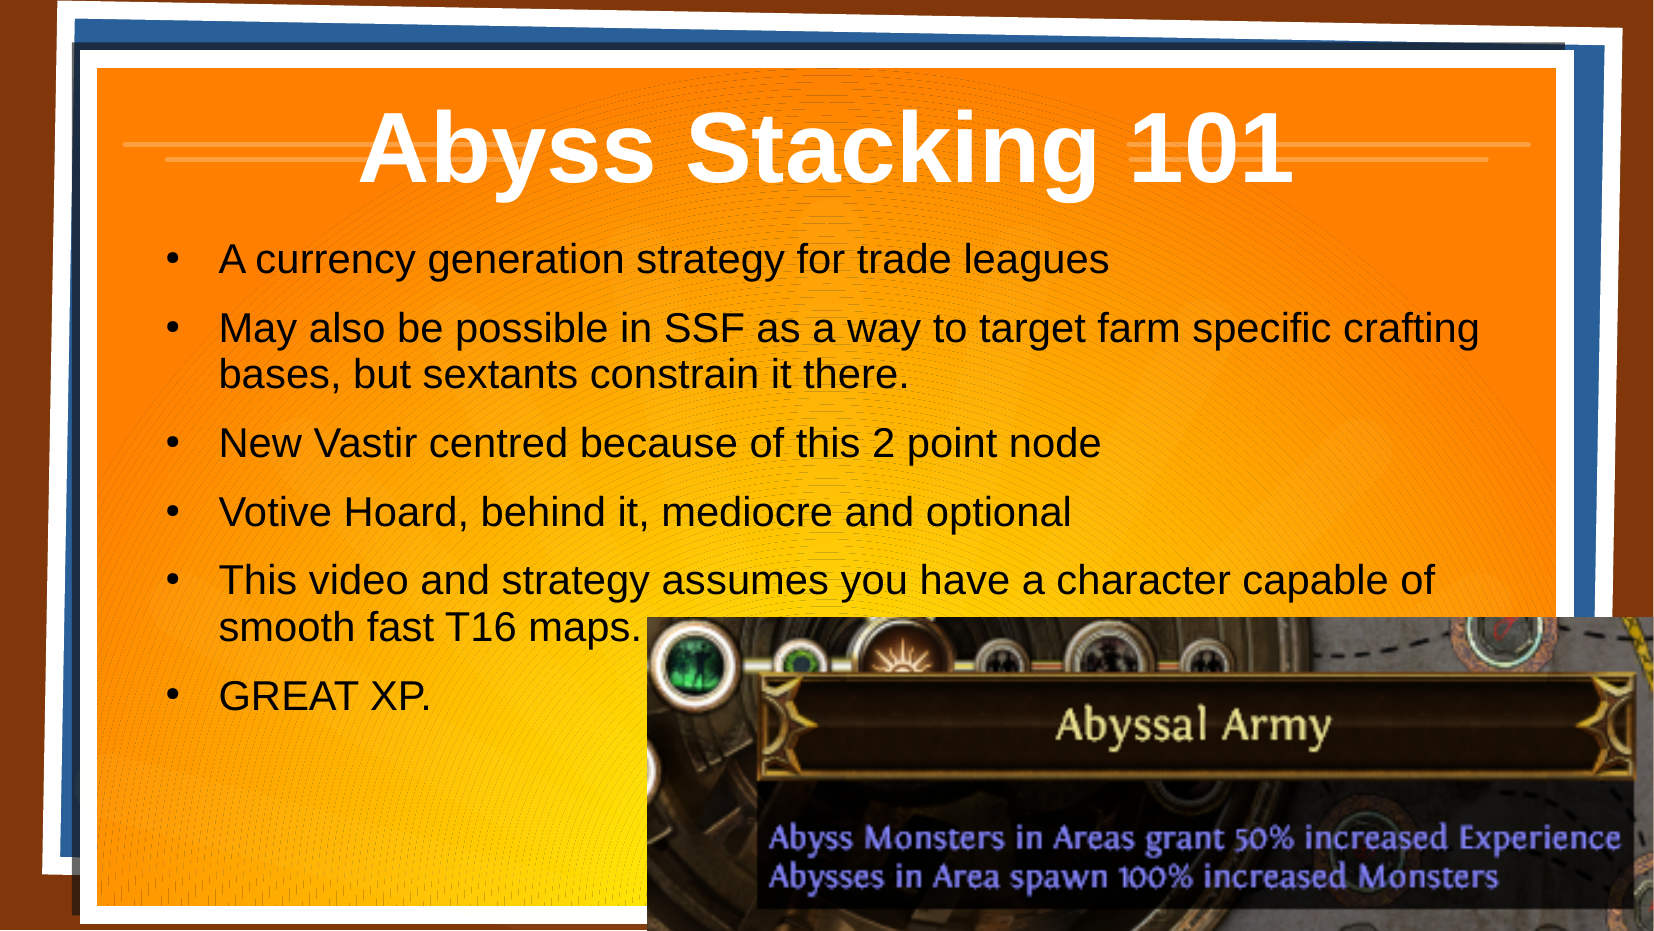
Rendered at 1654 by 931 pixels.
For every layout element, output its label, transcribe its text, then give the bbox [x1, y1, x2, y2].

title Abyss Stacking 101 [354, 54, 1300, 236]
list A currency generation strategy for trade leagues May also be possible in SSF as a way to target farm specific crafting bases, but sextants constrain it there. New Vastir centred because of this 2 point node Votive Hoard, behind it, mediocre and optional This video and strategy assumes you have a character capable of smooth fast T16 maps. GREAT XP. [147, 236, 1506, 827]
picture [647, 617, 1654, 931]
